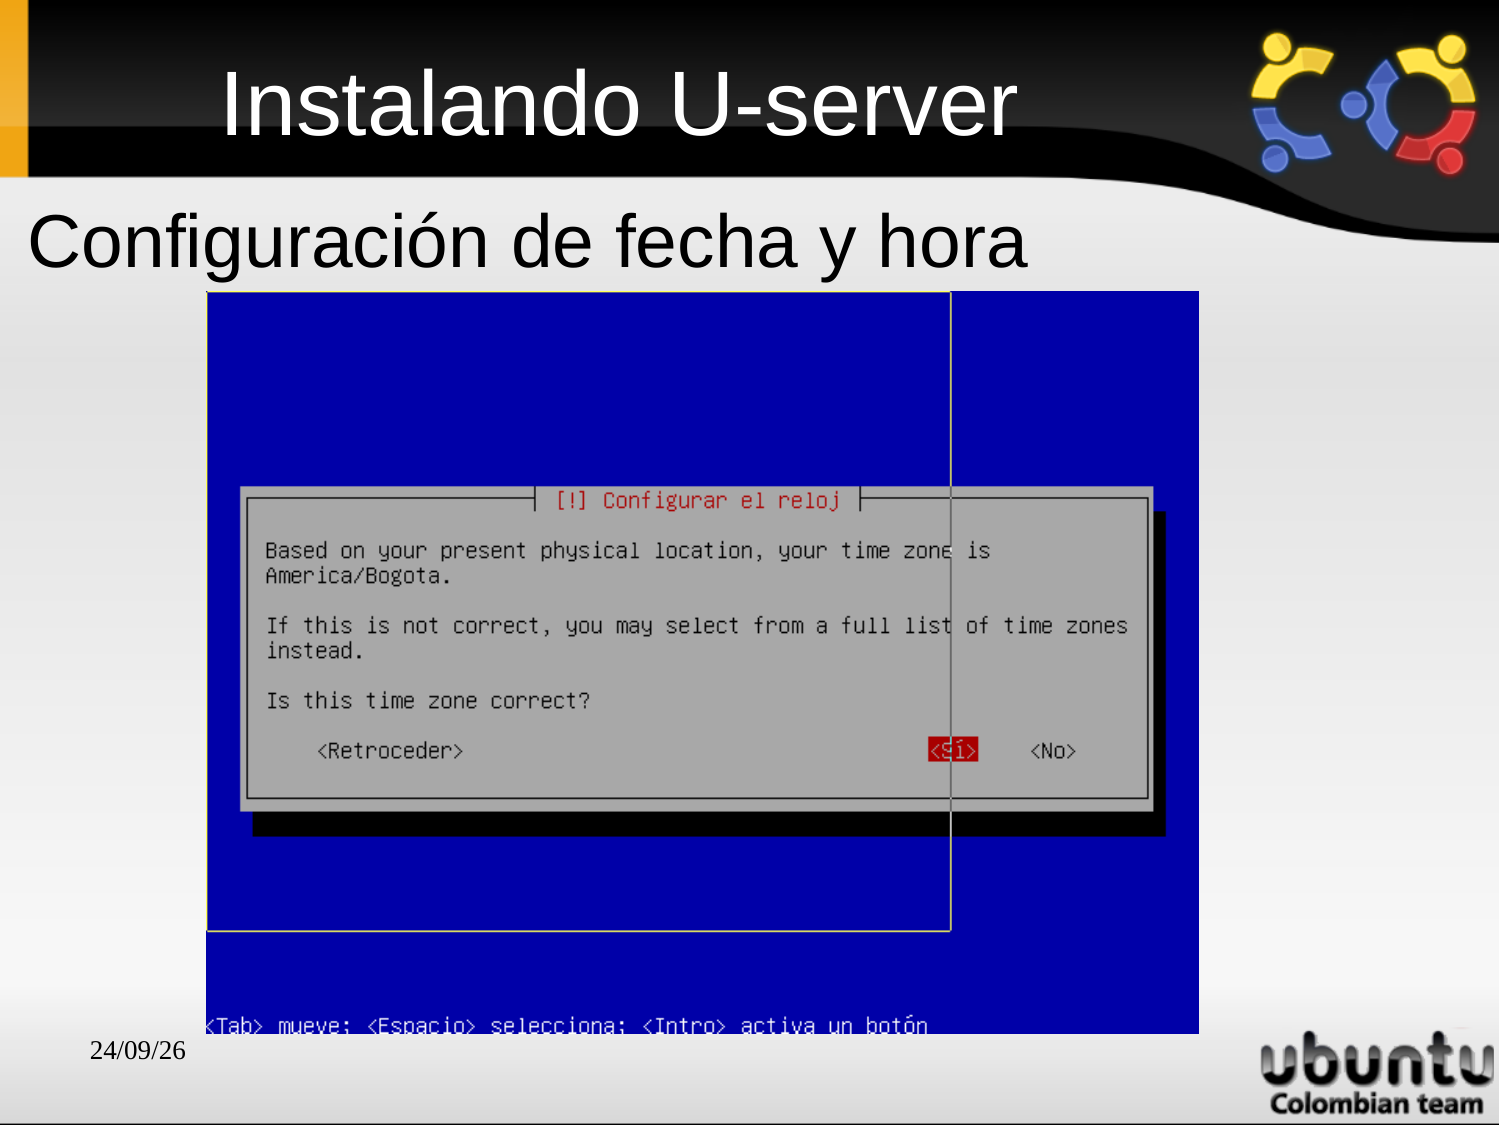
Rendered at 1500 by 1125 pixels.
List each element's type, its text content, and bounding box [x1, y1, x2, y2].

title Instalando U-server [59, 29, 1182, 178]
picture [0, 0, 1499, 1125]
title Configuración de fecha y hora [27, 128, 1303, 356]
